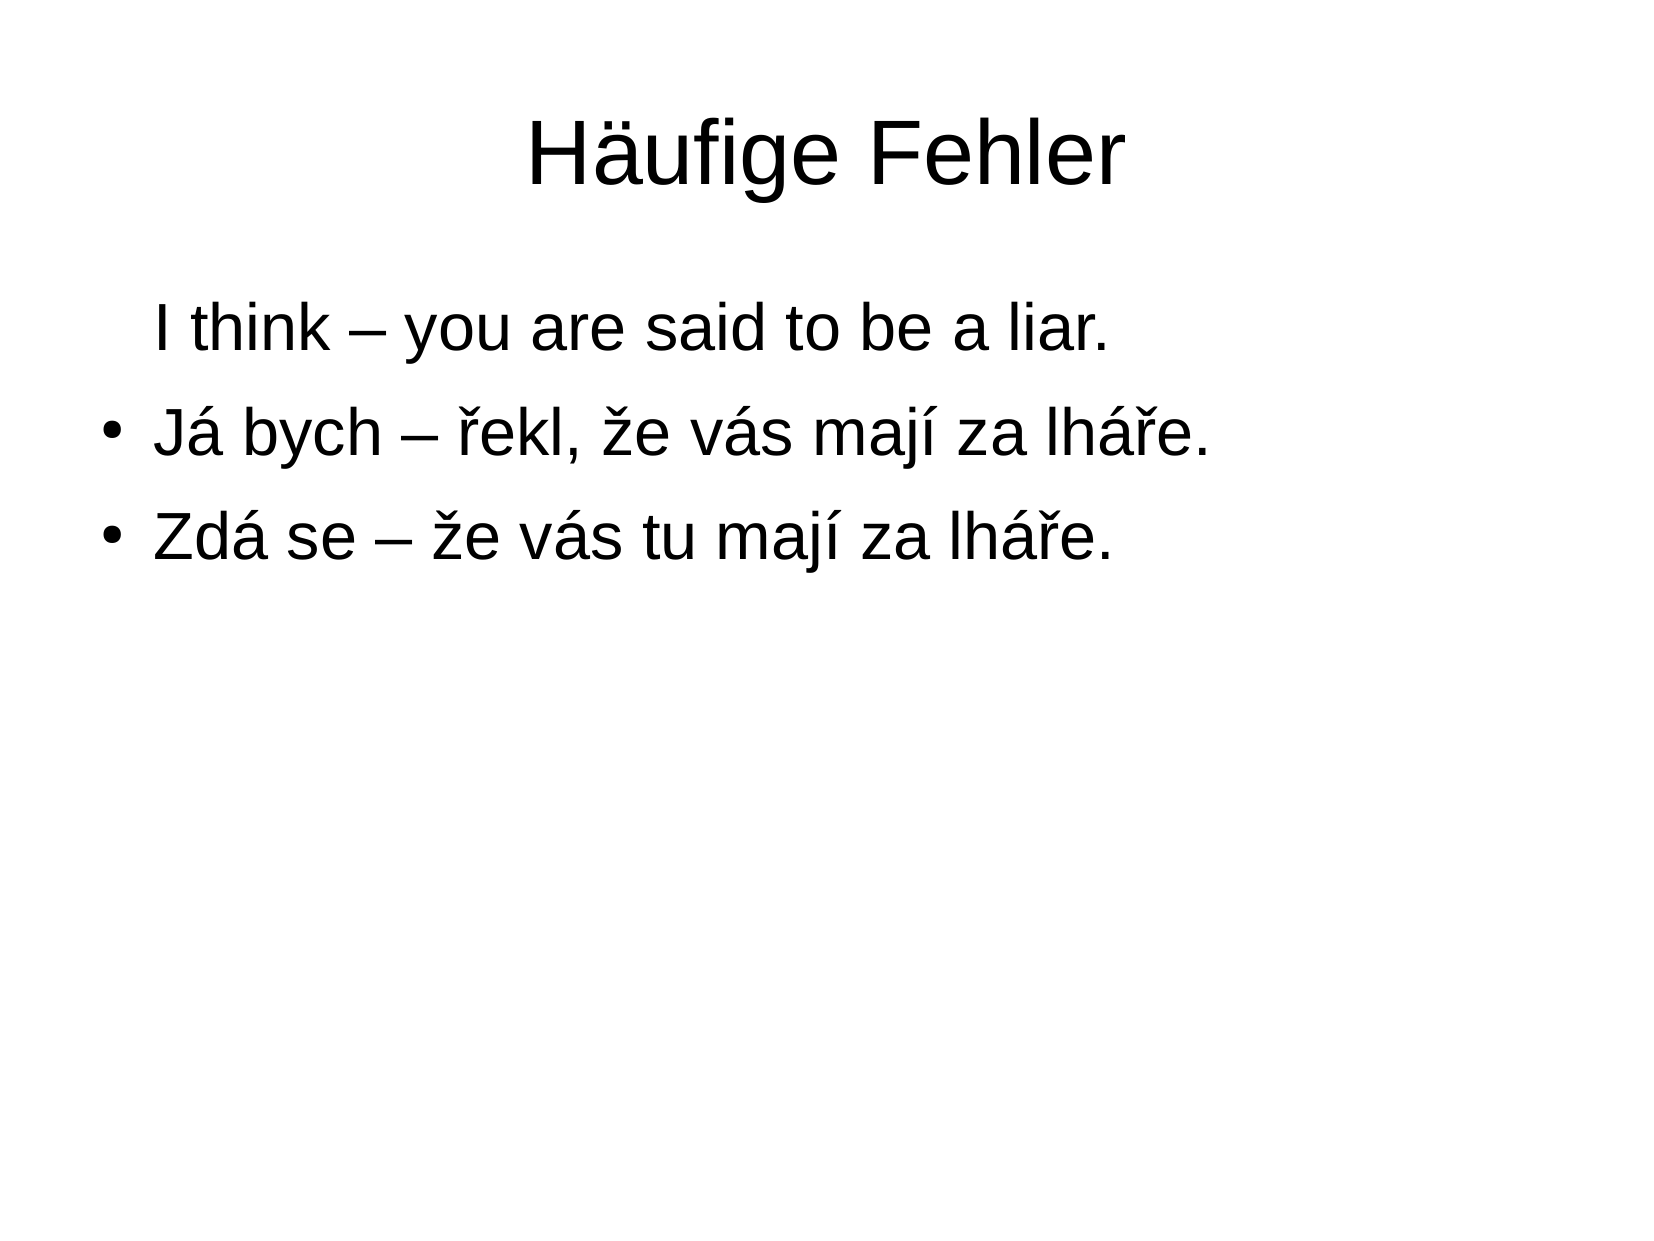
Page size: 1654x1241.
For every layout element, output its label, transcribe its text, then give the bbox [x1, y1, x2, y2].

list I think – you are said to be a liar. Já bych – řekl, že vás mají za lháře. Zdá se – že vás tu mají za lháře. [82, 290, 1571, 1010]
title Häufige Fehler [82, 49, 1571, 257]
